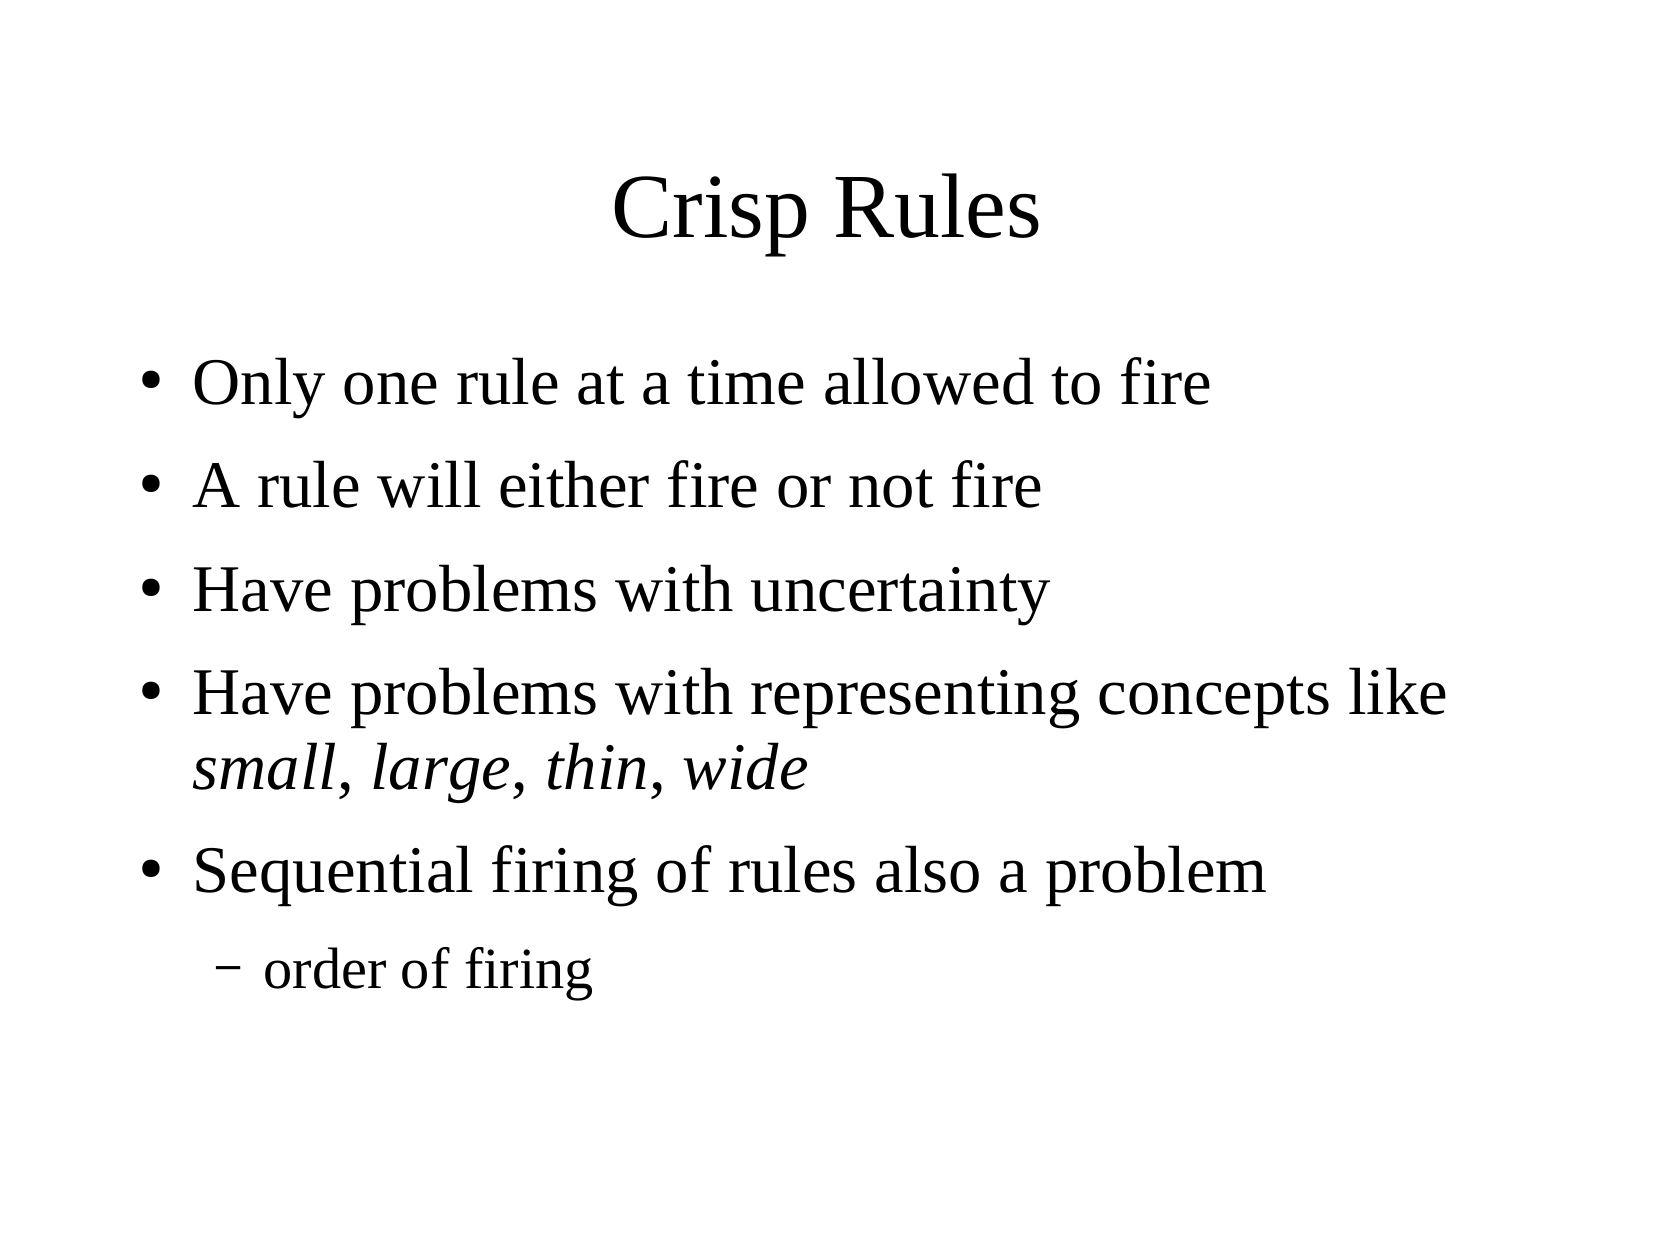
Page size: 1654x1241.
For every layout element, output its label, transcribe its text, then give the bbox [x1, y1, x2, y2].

list Only one rule at a time allowed to fire A rule will either fire or not fire Have problems with uncertainty Have problems with representing concepts like small, large, thin, wide Sequential firing of rules also a problem order of firing [121, 344, 1534, 1127]
title Crisp Rules [121, 102, 1534, 311]
